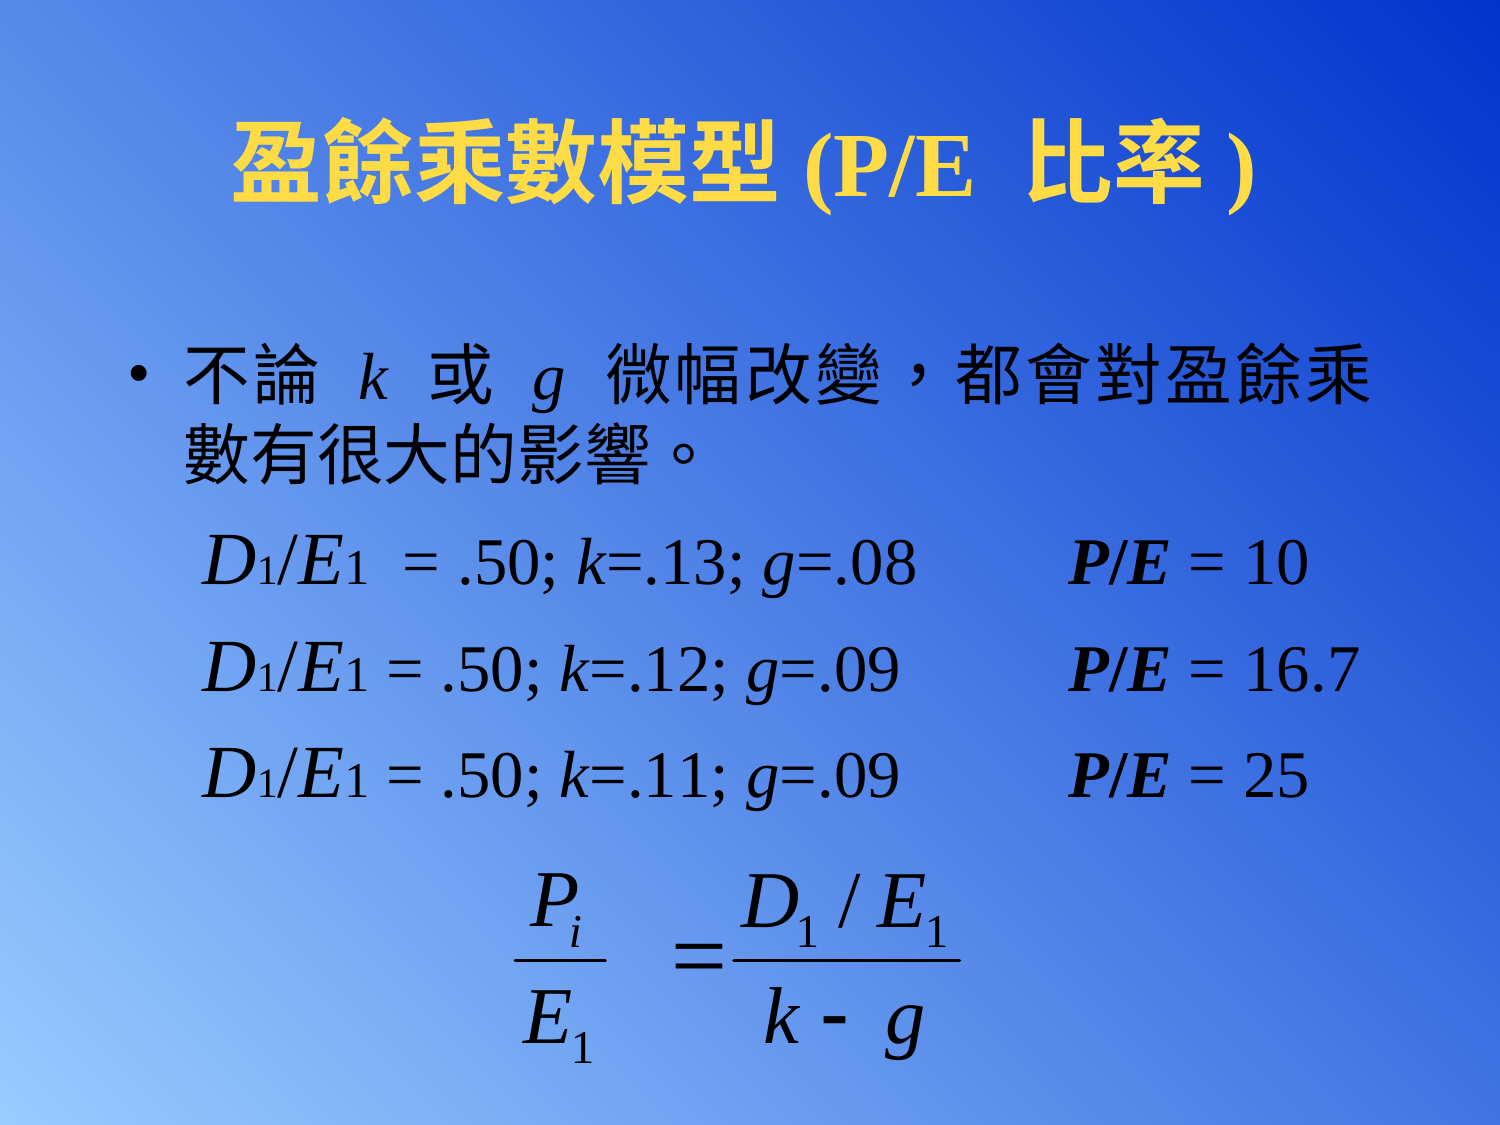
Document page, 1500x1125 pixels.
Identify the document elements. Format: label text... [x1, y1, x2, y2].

title 盈餘乘數模型(P/E 比率) [41, 66, 1447, 254]
list 不論 k 或 g 微幅改變，都會對盈餘乘數有很大的影響。 D1/E1 = .50; k=.13; g=.08 P/E = 10 D1/E1 = .50; k=.12; g=.09 P/E = 16.7 D1/E1 = .50; k=.11; g=.09 P/E = 25 [112, 324, 1388, 1000]
chart [501, 846, 979, 1095]
